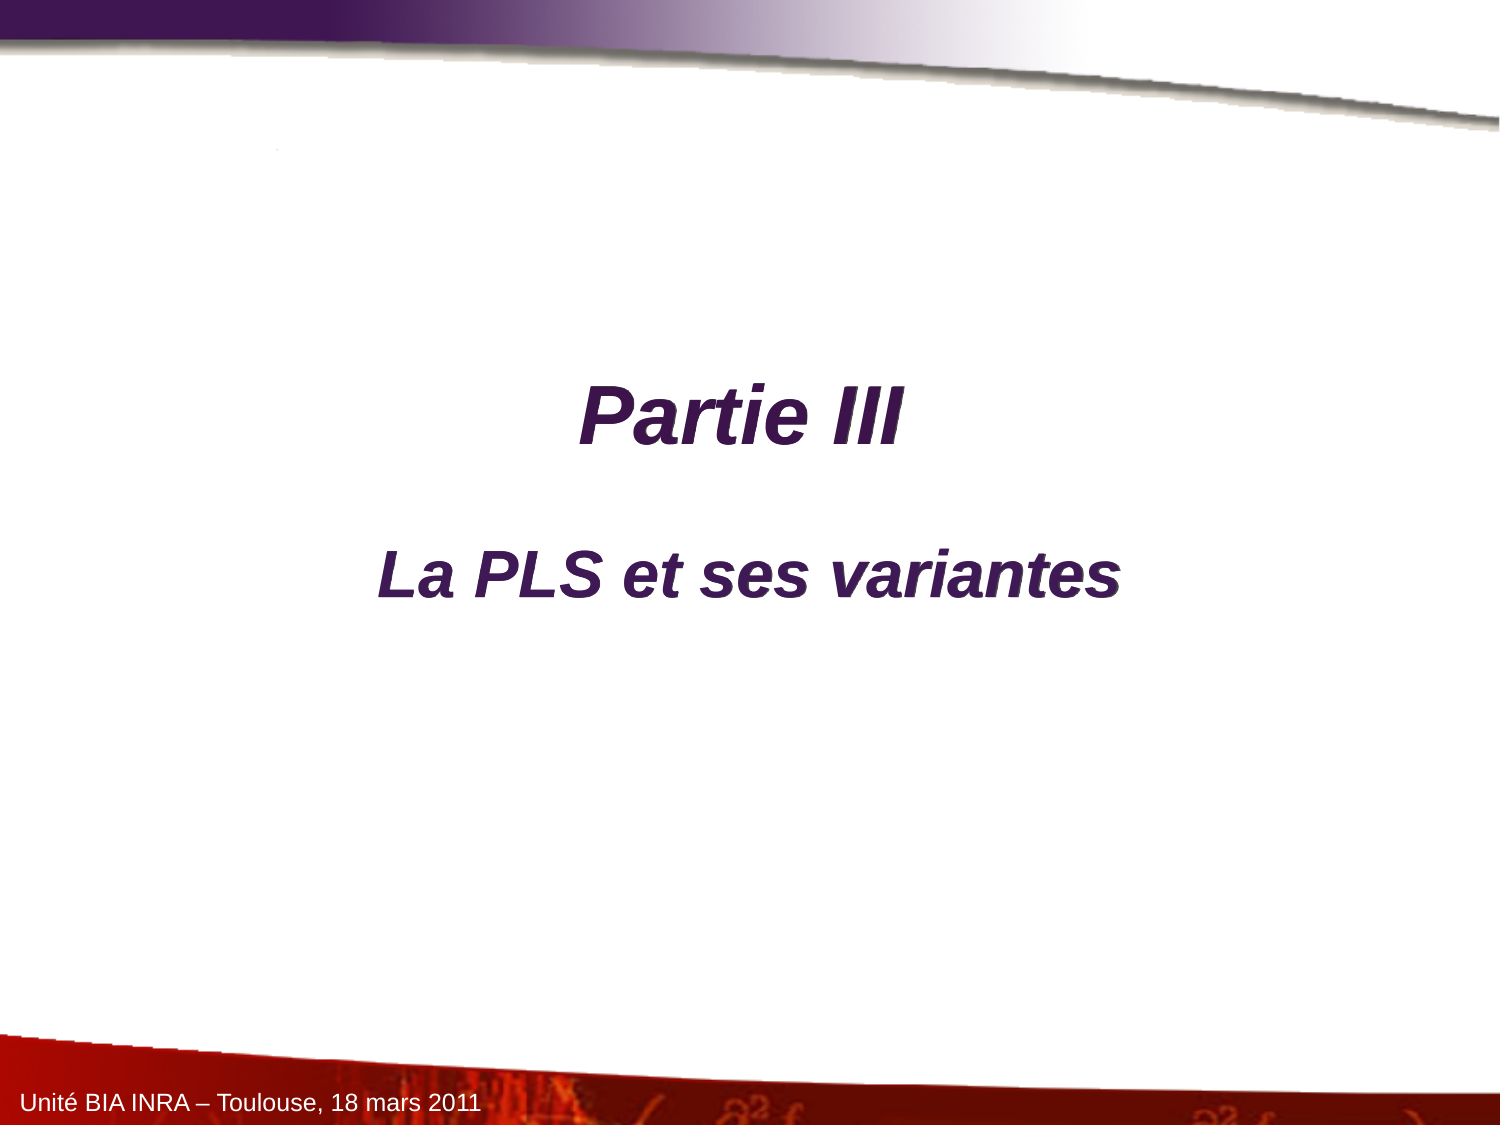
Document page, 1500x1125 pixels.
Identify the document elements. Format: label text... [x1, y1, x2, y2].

picture [0, 1022, 1500, 1125]
title Partie III La PLS et ses variantes [236, 368, 1264, 612]
picture [0, 0, 1500, 154]
